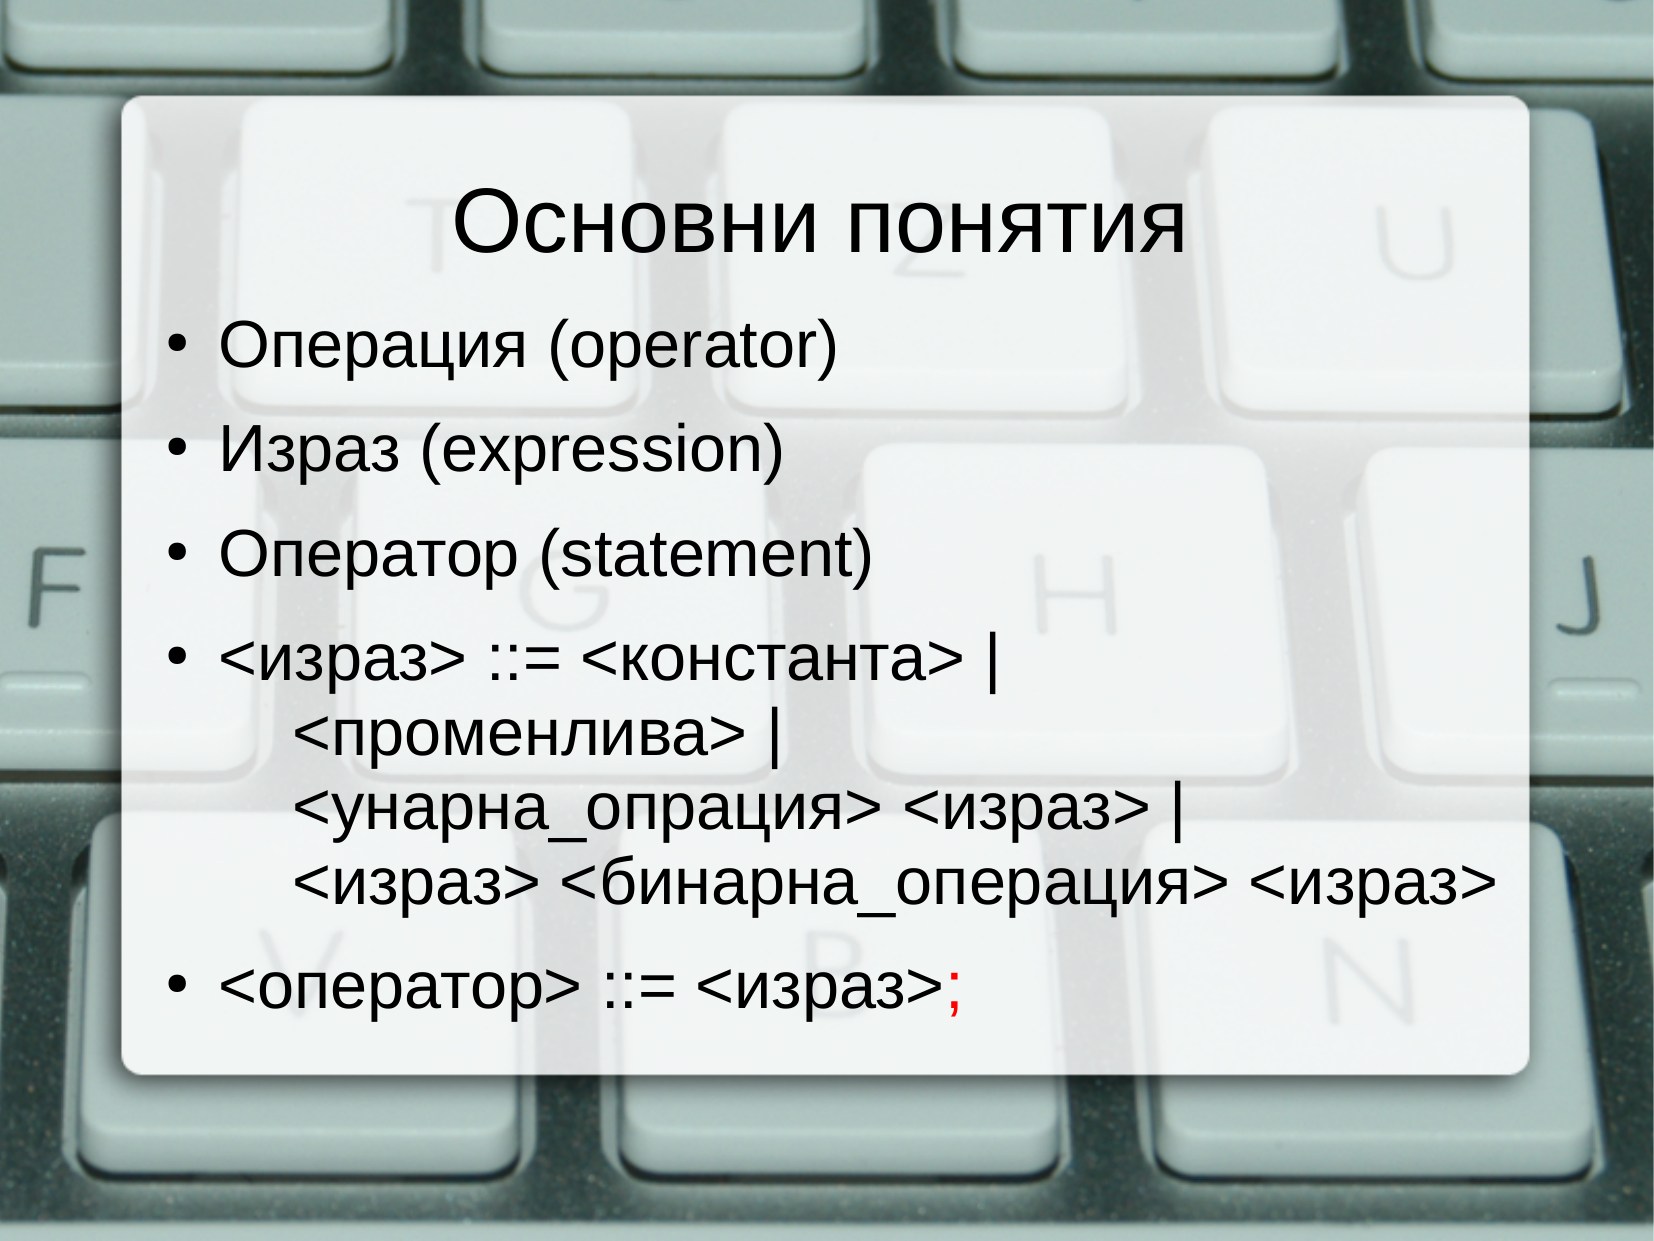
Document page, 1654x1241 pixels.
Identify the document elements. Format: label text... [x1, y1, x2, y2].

title Основни понятия [135, 117, 1506, 325]
picture [0, 0, 1654, 1241]
list Операция (operator) Израз (expression) Оператор (statement) <израз> ::= <константа> | <променлива> | <унарна_опрация> <израз> | <израз> <бинарна_операция> <израз> <оператор> ::= <израз>; [147, 307, 1506, 1027]
